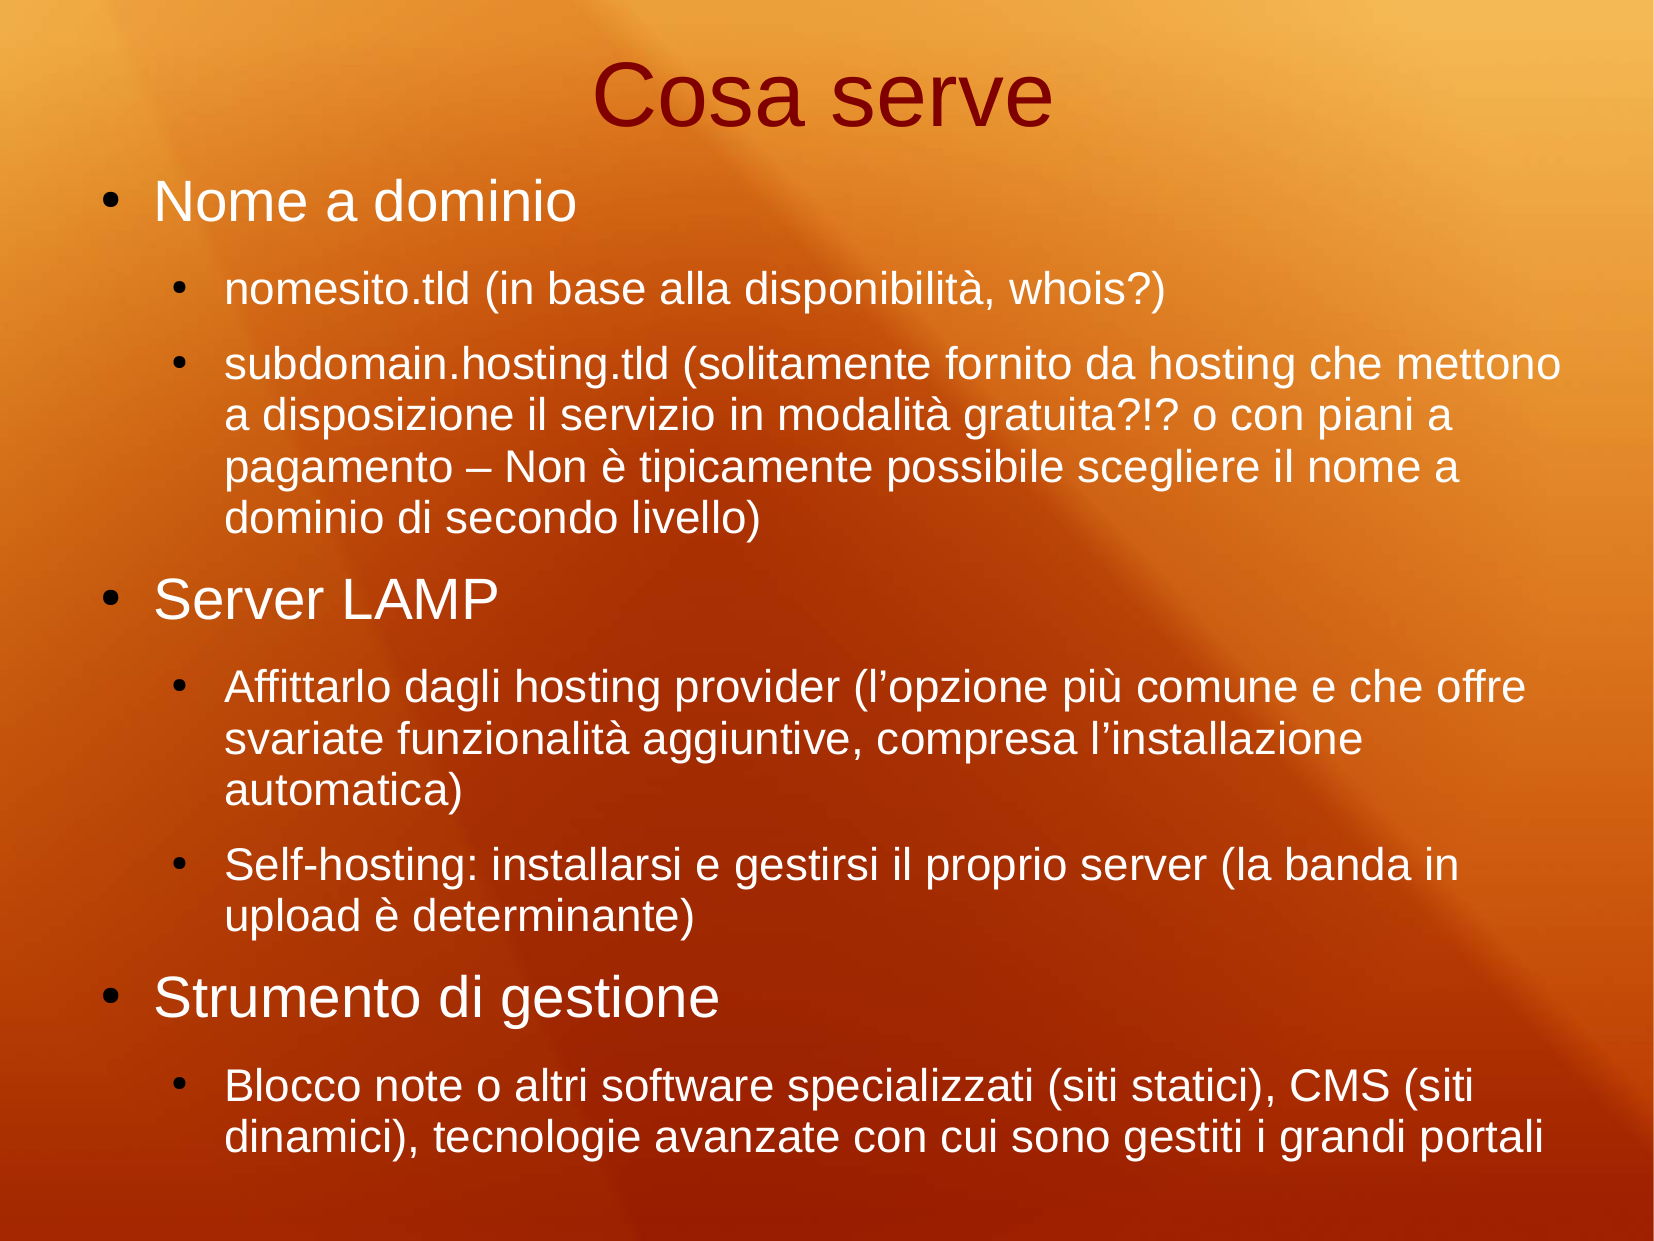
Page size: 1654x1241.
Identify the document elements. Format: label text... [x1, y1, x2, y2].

picture [0, 0, 1654, 1241]
list Nome a dominio nomesito.tld (in base alla disponibilità, whois?) subdomain.hosting.tld (solitamente fornito da hosting che mettono a disposizione il servizio in modalità gratuita?!? o con piani a pagamento – Non è tipicamente possibile scegliere il nome a dominio di secondo livello) Server LAMP Affittarlo dagli hosting provider (l’opzione più comune e che offre svariate funzionalità aggiuntive, compresa l’installazione automatica) Self-hosting: installarsi e gestirsi il proprio server (la banda in upload è determinante) Strumento di gestione Blocco note o altri software specializzati (siti statici), CMS (siti dinamici), tecnologie avanzate con cui sono gestiti i grandi portali [82, 168, 1571, 1163]
title Cosa serve [79, 36, 1568, 154]
